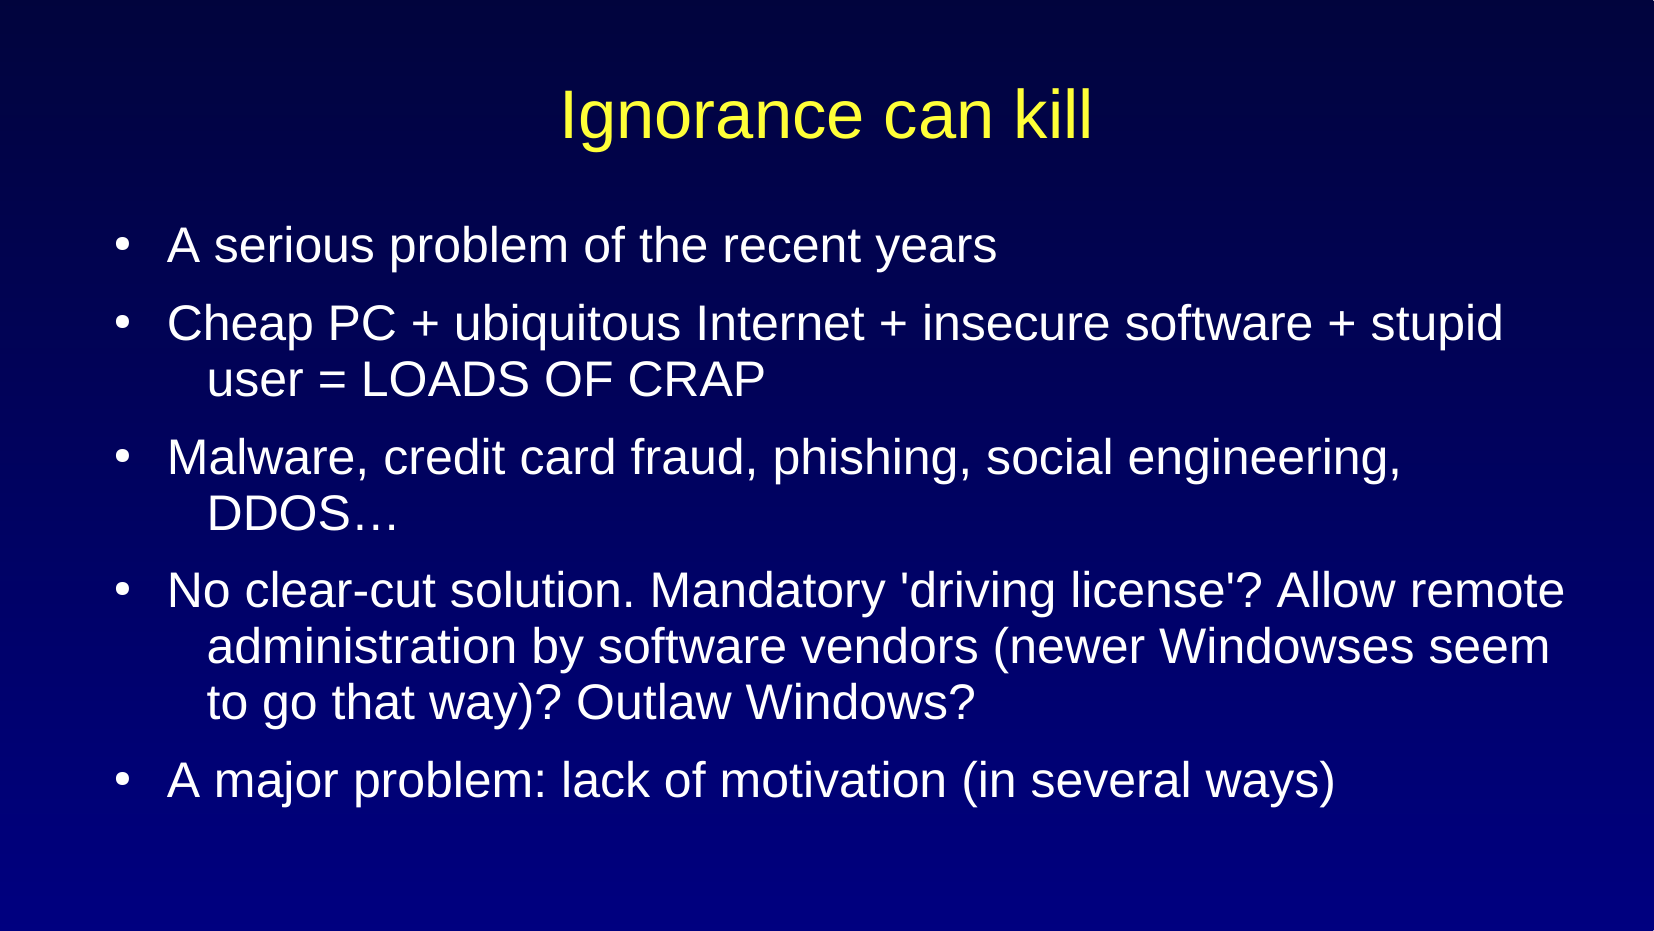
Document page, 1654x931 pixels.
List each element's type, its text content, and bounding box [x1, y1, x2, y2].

list A serious problem of the recent years Cheap PC + ubiquitous Internet + insecure software + stupid user = LOADS OF CRAP Malware, credit card fraud, phishing, social engineering, DDOS… No clear-cut solution. Mandatory 'driving license'? Allow remote administration by software vendors (newer Windowses seem to go that way)? Outlaw Windows? A major problem: lack of motivation (in several ways) [82, 217, 1571, 808]
title Ignorance can kill [82, 37, 1571, 193]
